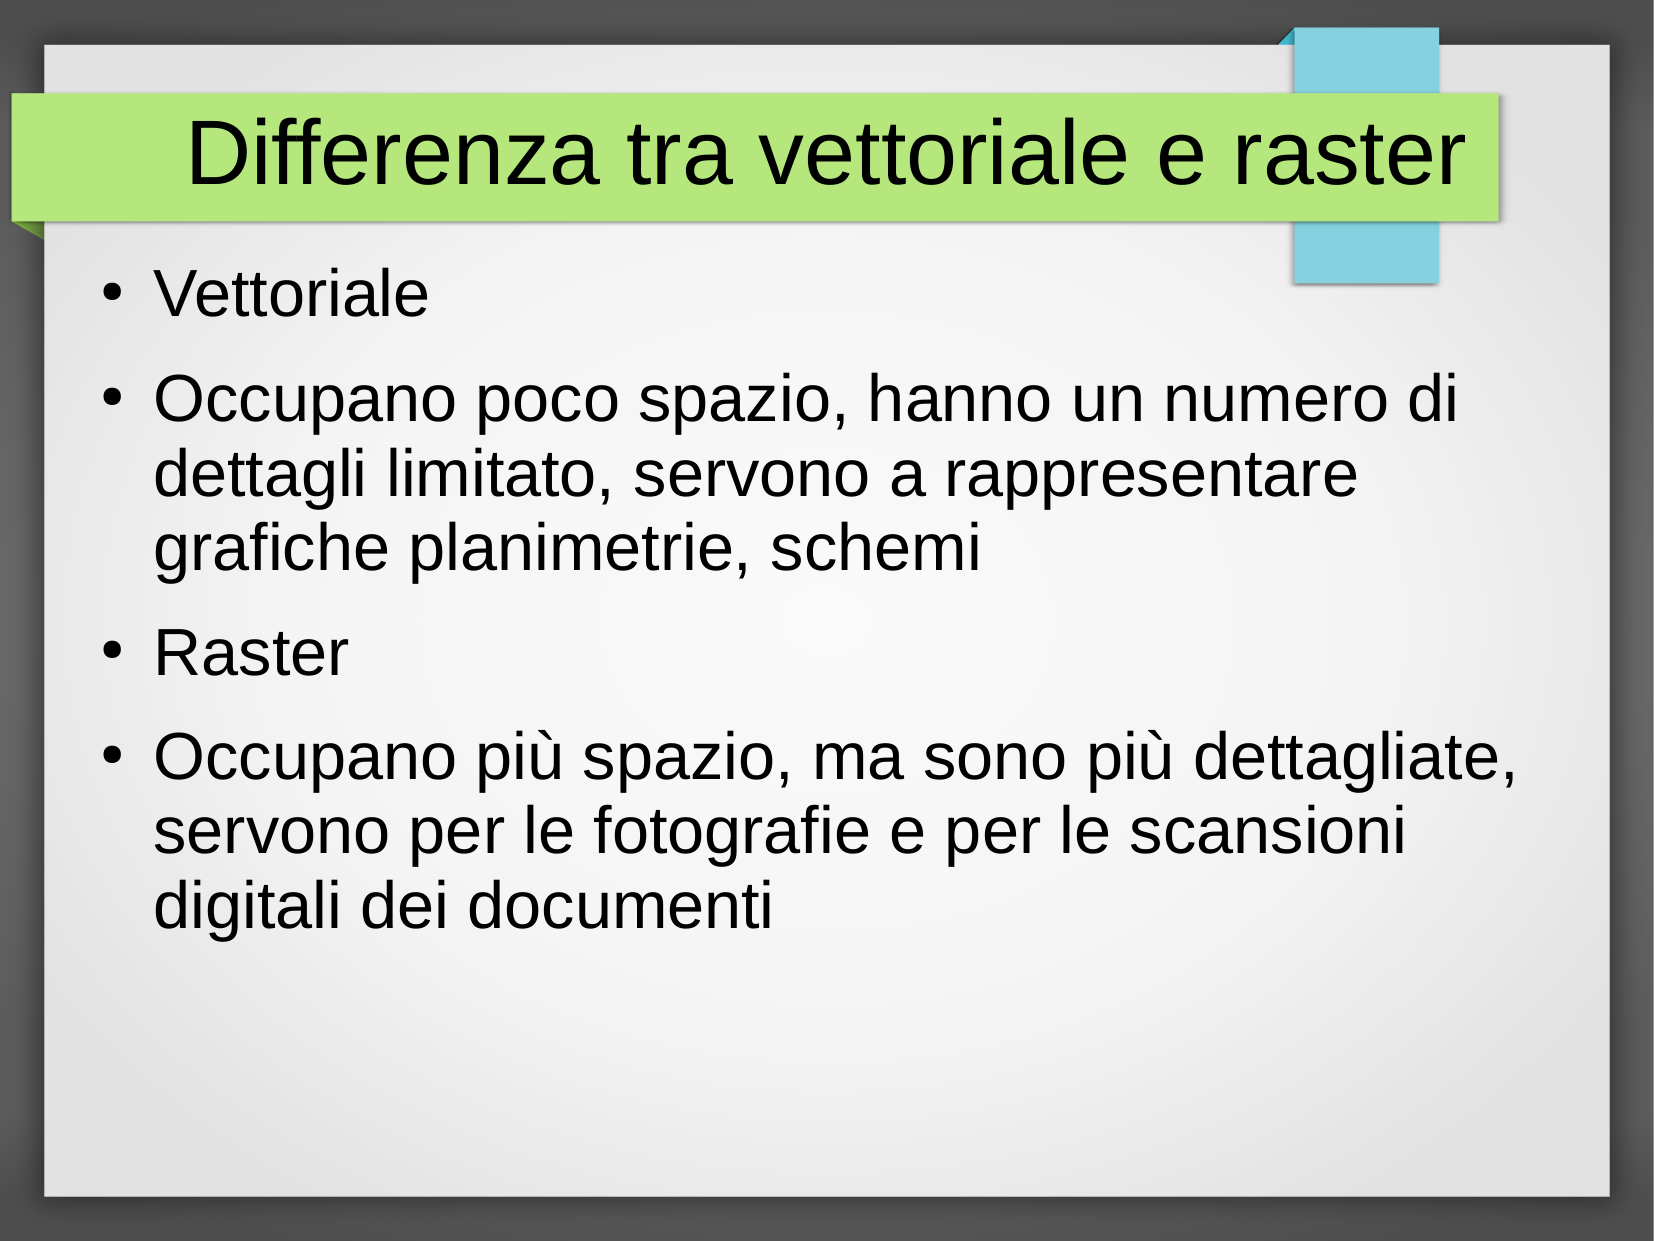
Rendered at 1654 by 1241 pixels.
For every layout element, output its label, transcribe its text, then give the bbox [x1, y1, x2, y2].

title Differenza tra vettoriale e raster [82, 49, 1571, 256]
picture [0, 0, 1654, 1241]
list Vettoriale Occupano poco spazio, hanno un numero di dettagli limitato, servono a rappresentare grafiche planimetrie, schemi Raster Occupano più spazio, ma sono più dettagliate, servono per le fotografie e per le scansioni digitali dei documenti [82, 256, 1571, 1146]
